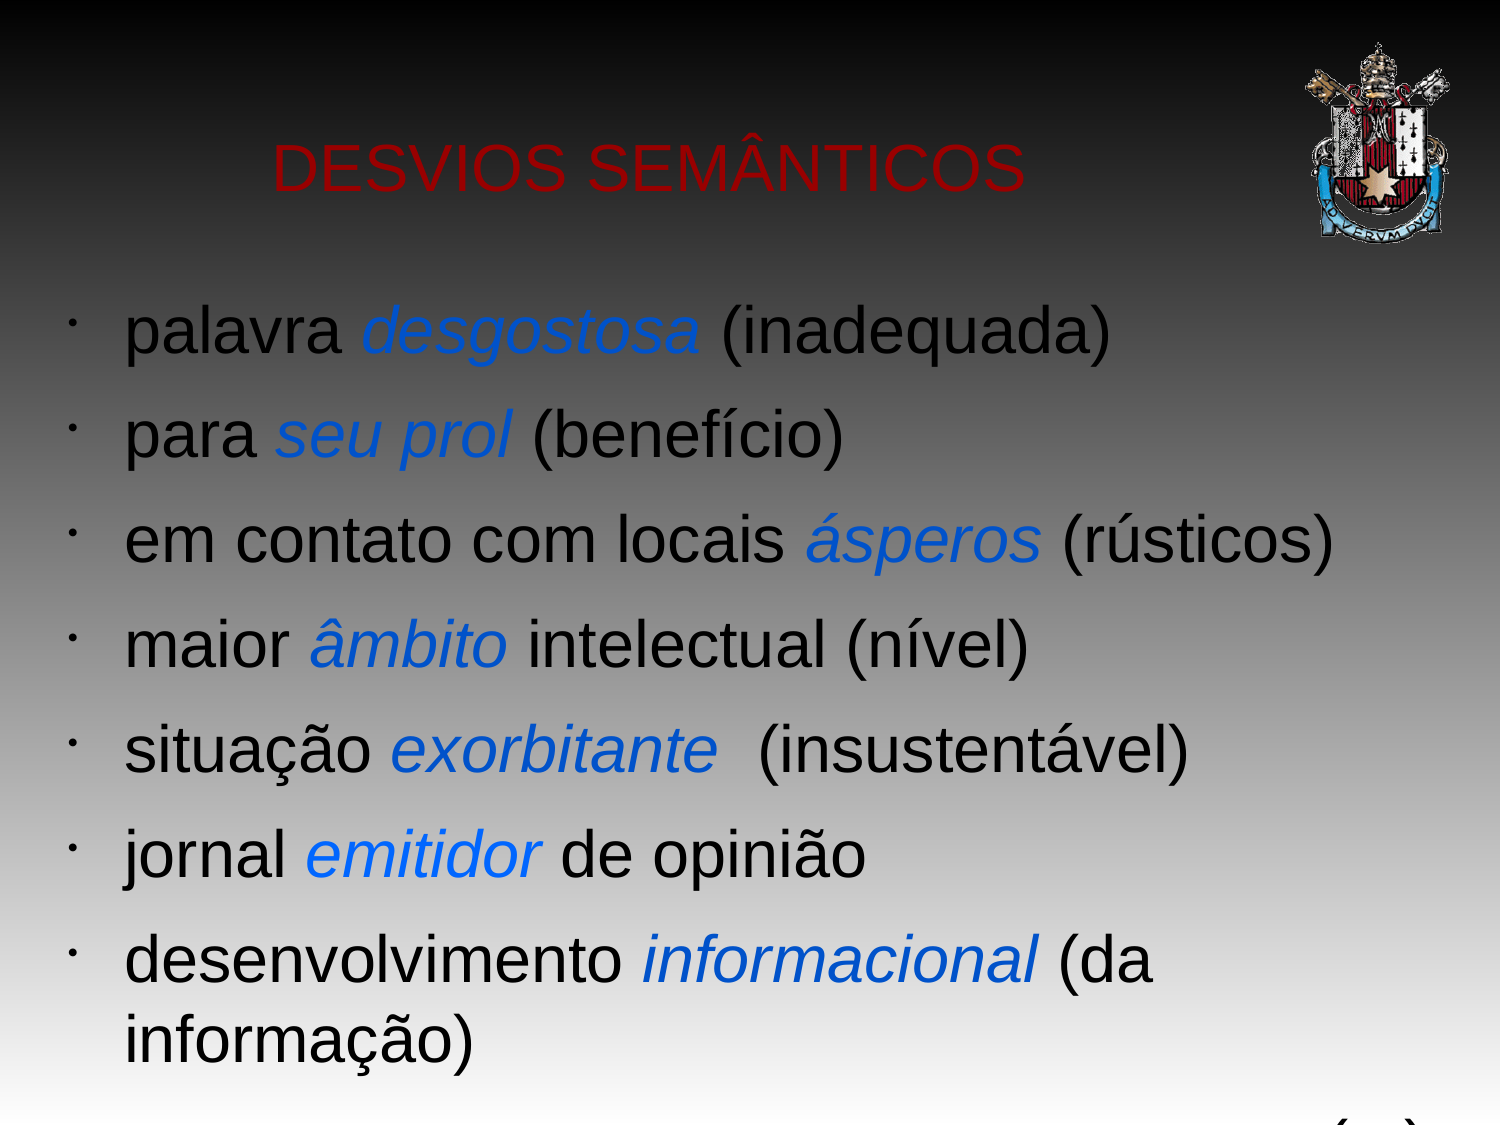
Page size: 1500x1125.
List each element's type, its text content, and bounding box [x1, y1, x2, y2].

chart [1305, 42, 1450, 244]
title DESVIOS SEMÂNTICOS [0, 90, 1300, 239]
list palavra desgostosa (inadequada) para seu prol (benefício) em contato com locais ásperos (rústicos) maior âmbito intelectual (nível) situação exorbitante (insustentável) jornal emitidor de opinião desenvolvimento informacional (da informação) (...) [53, 278, 1495, 1125]
